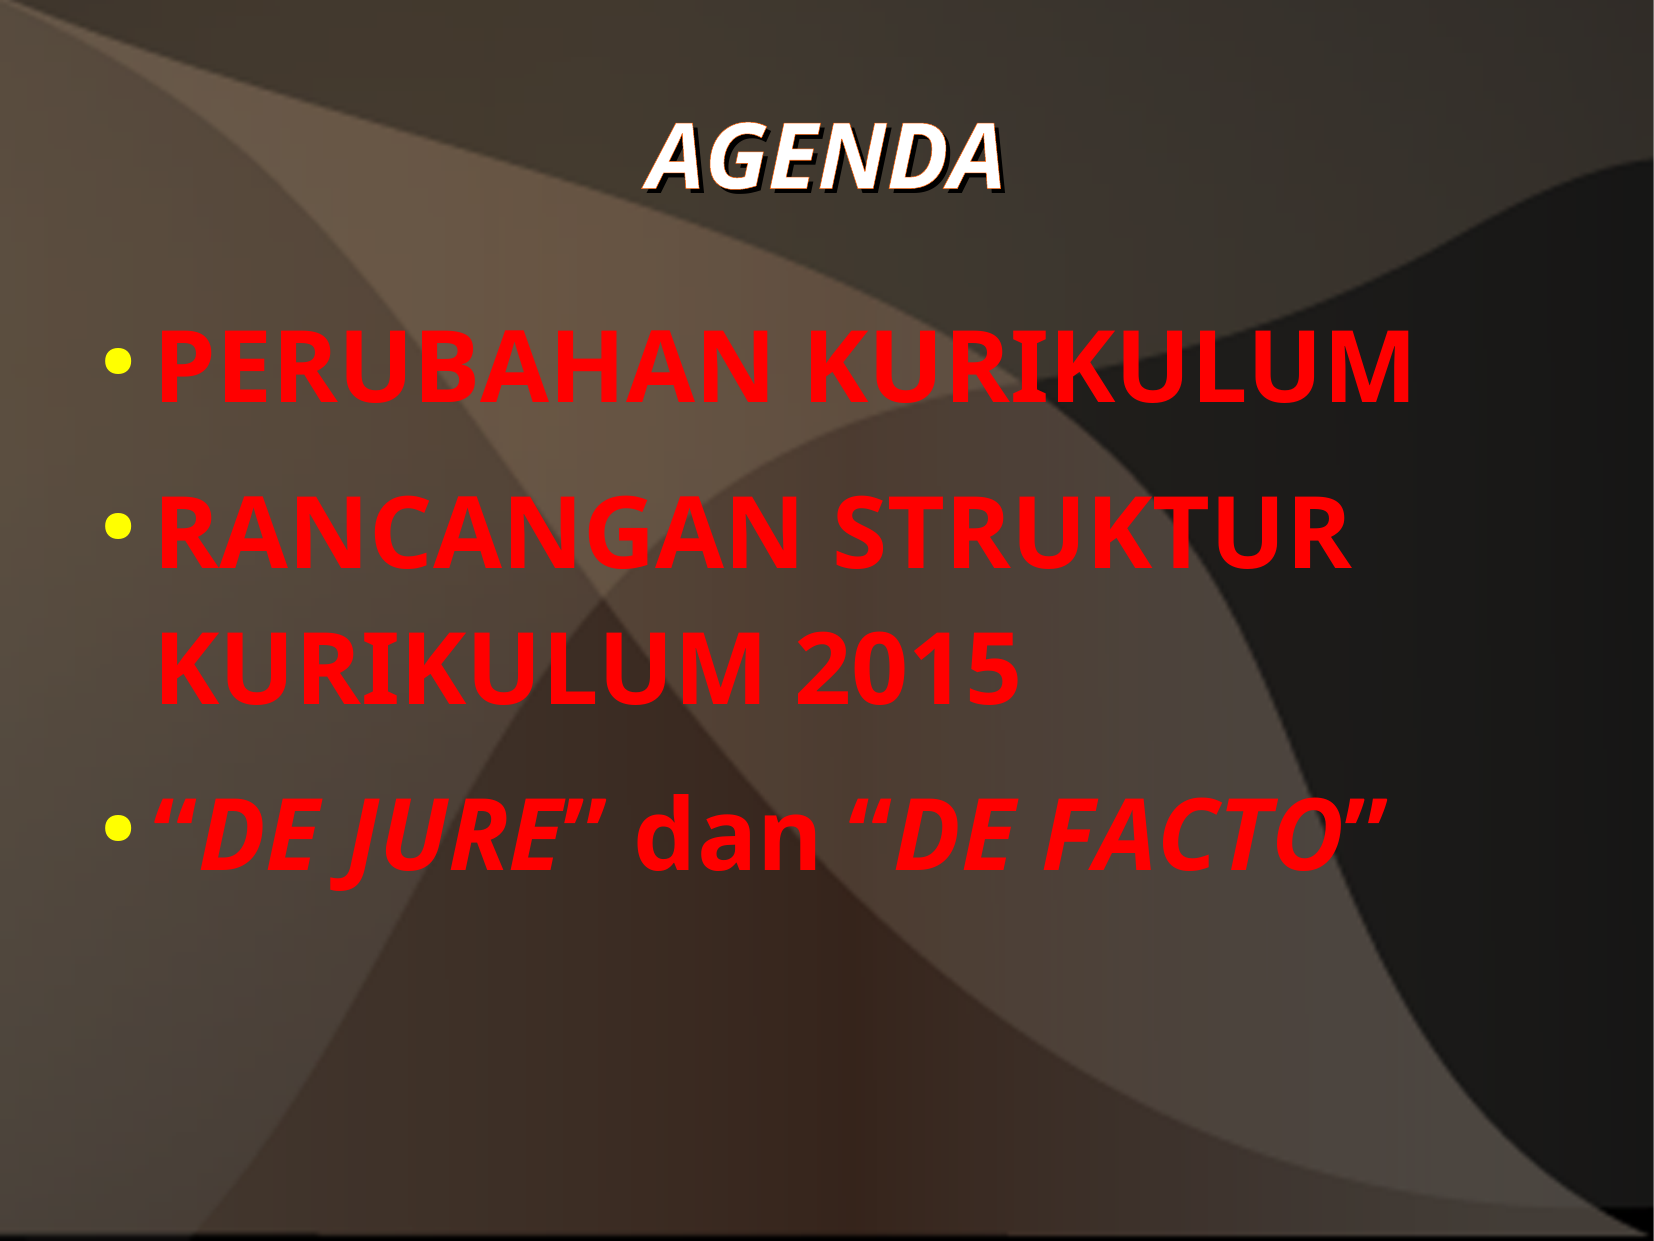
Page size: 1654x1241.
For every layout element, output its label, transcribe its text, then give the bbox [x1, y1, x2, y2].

list PERUBAHAN KURIKULUM RANCANGAN STRUKTUR KURIKULUM 2015 “DE JURE” dan “DE FACTO” [82, 295, 1571, 839]
picture [0, 0, 1654, 1241]
title AGENDA [82, 49, 1571, 257]
